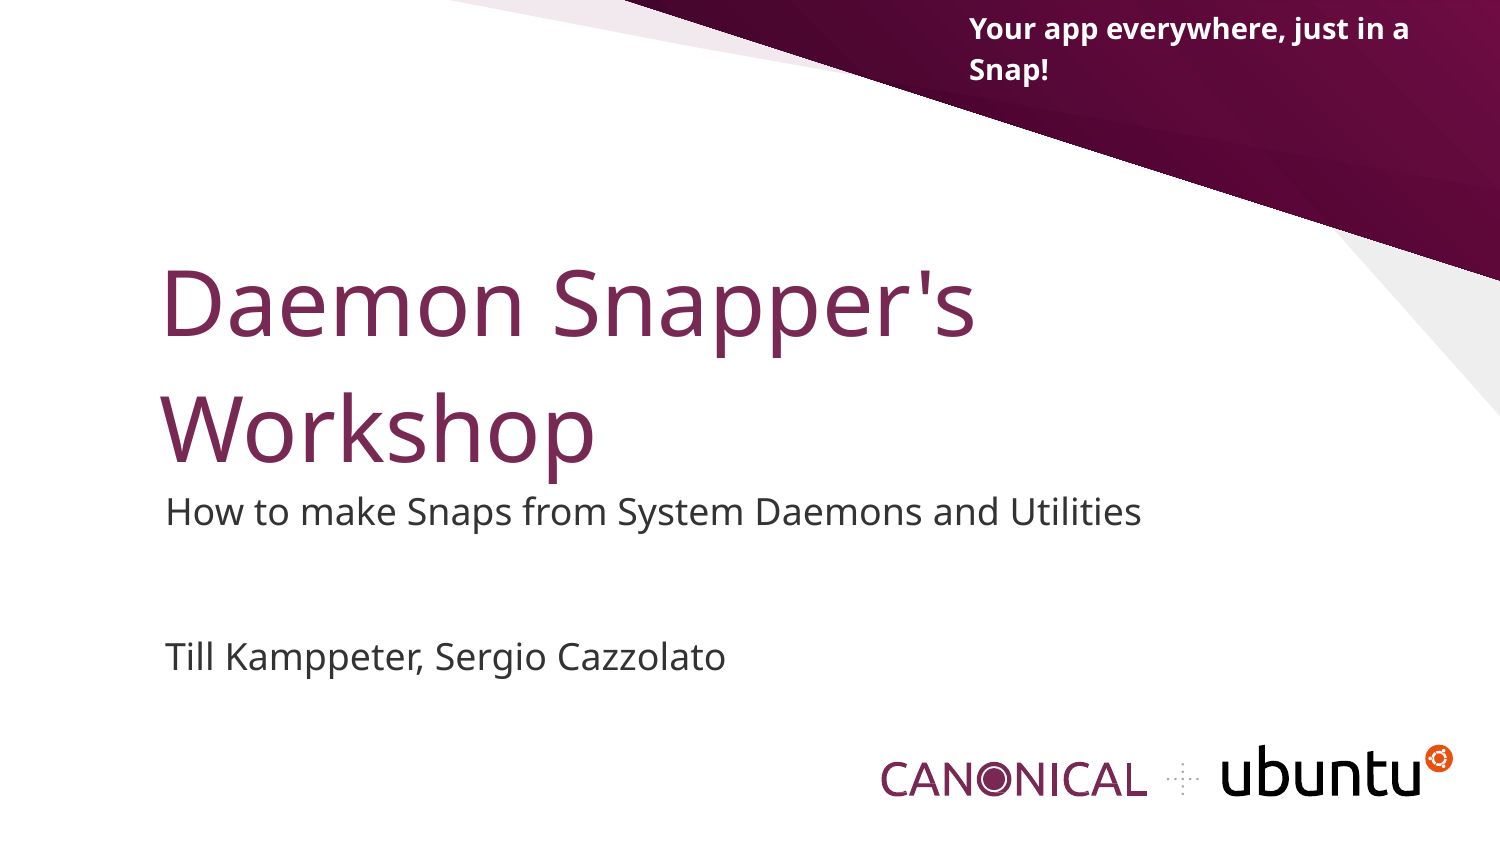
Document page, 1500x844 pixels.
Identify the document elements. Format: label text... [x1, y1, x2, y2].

subtitle Your app everywhere, just in a Snap! [957, 0, 1500, 66]
title Daemon Snapper's Workshop [159, 181, 1341, 482]
subtitle How to make Snaps from System Daemons and Utilities Till Kamppeter, Sergio Cazzolato [164, 481, 1239, 630]
